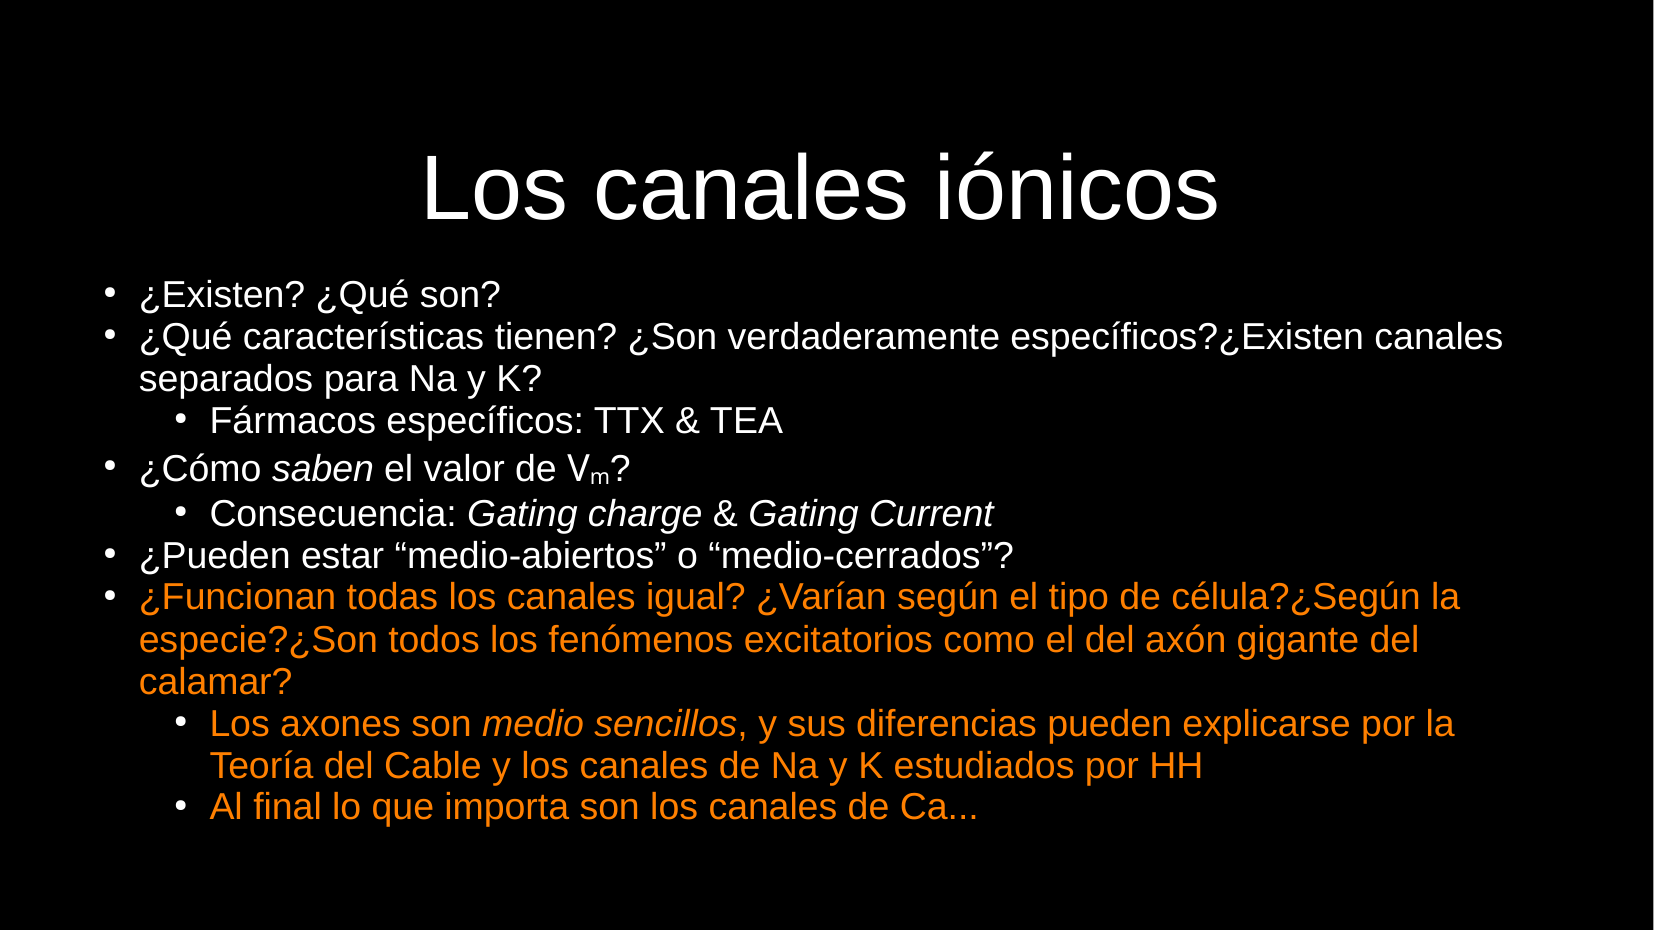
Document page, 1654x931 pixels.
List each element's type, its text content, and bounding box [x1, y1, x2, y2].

text_box ¿Existen? ¿Qué son? ¿Qué características tienen? ¿Son verdaderamente específicos?¿Existen canales separados para Na y K? Fármacos específicos: TTX & TEA ¿Cómo saben el valor de Vm? Consecuencia: Gating charge & Gating Current ¿Pueden estar “medio-abiertos” o “medio-cerrados”? ¿Funcionan todas los canales igual? ¿Varían según el tipo de célula?¿Según la especie?¿Son todos los fenómenos excitatorios como el del axón gigante del calamar? Los axones son medio sencillos, y sus diferencias pueden explicarse por la Teoría del Cable y los canales de Na y K estudiados por HH Al final lo que importa son los canales de Ca... [88, 265, 1565, 876]
title Los canales iónicos [76, 110, 1565, 266]
